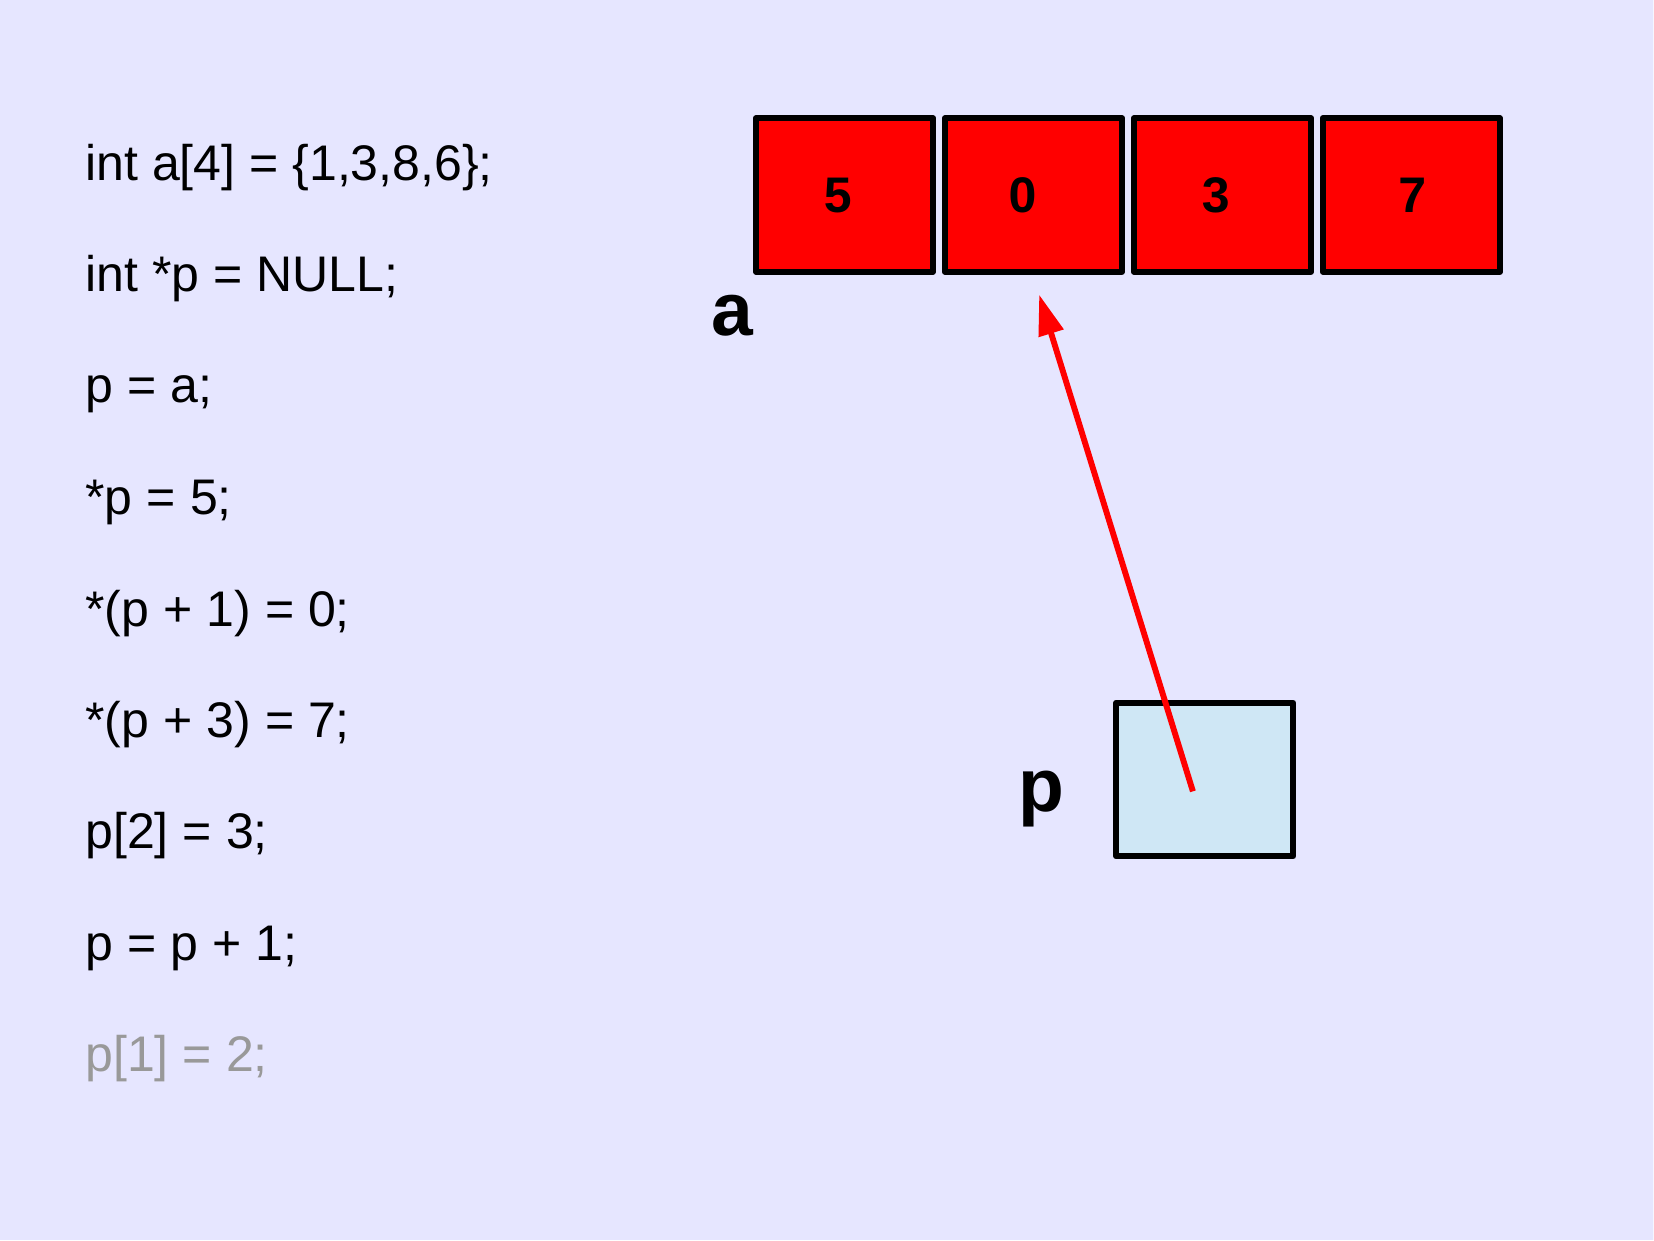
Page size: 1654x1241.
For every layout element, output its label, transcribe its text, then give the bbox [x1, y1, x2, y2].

text_box [944, 118, 1123, 272]
text_box 5 [809, 159, 867, 231]
text_box 0 [993, 159, 1052, 231]
text_box [1133, 118, 1312, 272]
text_box [1116, 702, 1172, 736]
text_box p [1180, 736, 1193, 778]
text_box [755, 118, 934, 272]
text_box 3 [1187, 159, 1245, 233]
text_box [1116, 702, 1294, 857]
text_box 7 [1383, 159, 1441, 231]
text_box a [696, 259, 756, 359]
text_box int a[4] = {1,3,8,6}; int *p = NULL; p = a; *p = 5; *(p + 1) = 0; *(p + 3) = 7; p[2] = 3; p = p + 1; p[1] = 2; [70, 127, 721, 1202]
text_box p [1003, 736, 1193, 835]
text_box [1322, 118, 1501, 272]
